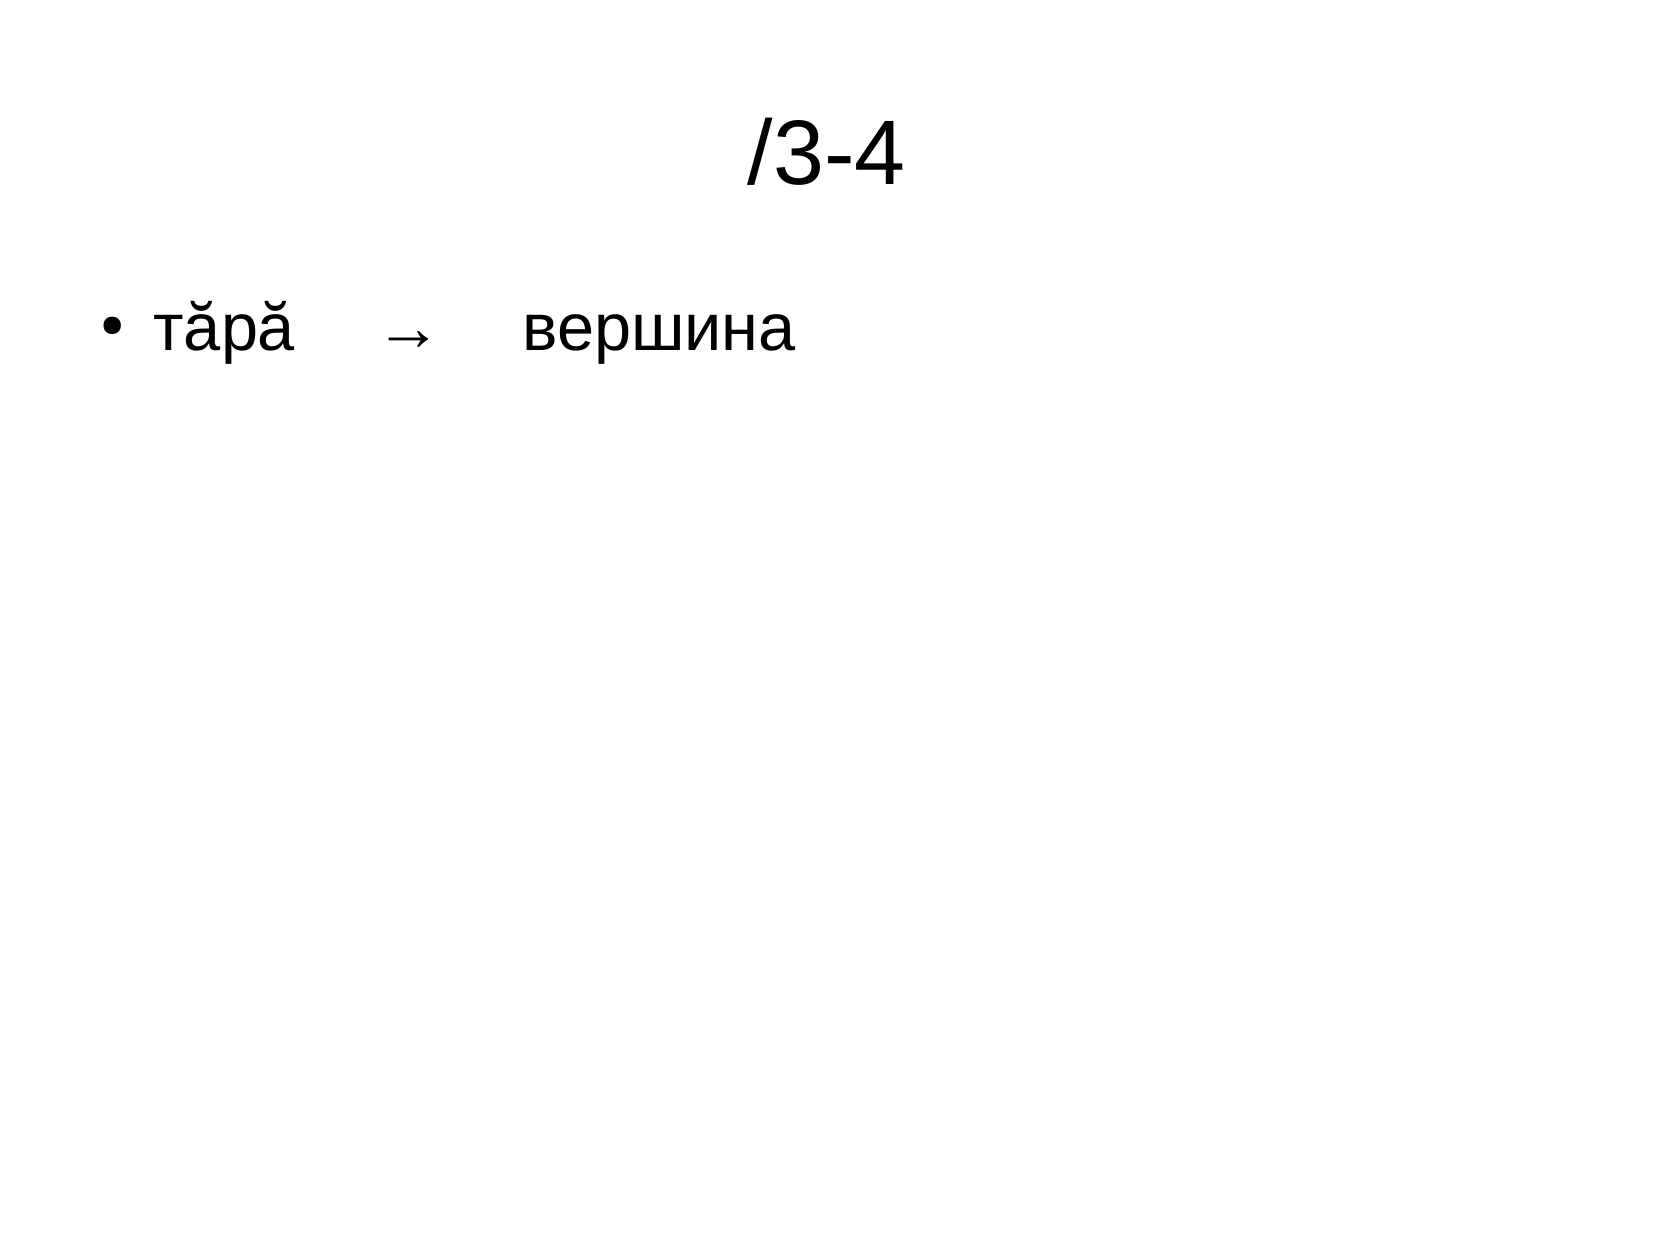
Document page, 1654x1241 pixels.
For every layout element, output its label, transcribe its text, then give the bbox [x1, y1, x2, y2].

title /3-4 [82, 56, 1571, 250]
list тăрă → вершина [82, 290, 1571, 1094]
